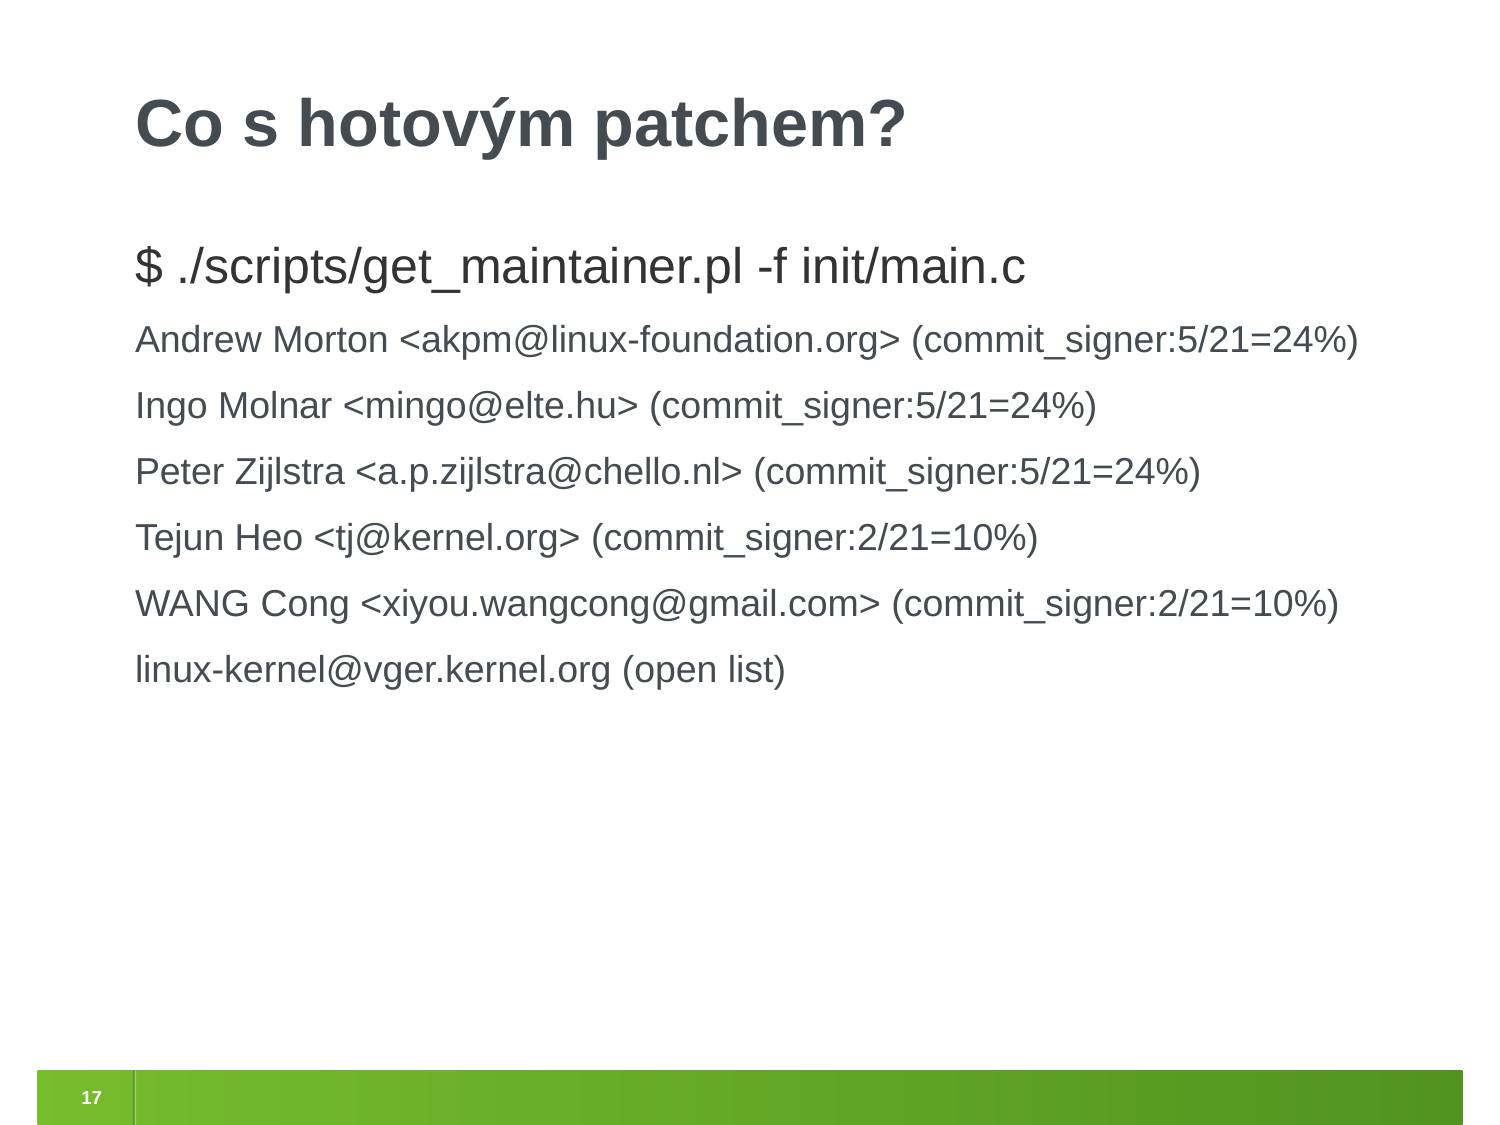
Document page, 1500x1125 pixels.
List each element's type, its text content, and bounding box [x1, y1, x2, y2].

list $ ./scripts/get_maintainer.pl -f init/main.c Andrew Morton <akpm@linux-foundation.org> (commit_signer:5/21=24%) Ingo Molnar <mingo@elte.hu> (commit_signer:5/21=24%) Peter Zijlstra <a.p.zijlstra@chello.nl> (commit_signer:5/21=24%) Tejun Heo <tj@kernel.org> (commit_signer:2/21=10%) WANG Cong <xiyou.wangcong@gmail.com> (commit_signer:2/21=10%) linux-kernel@vger.kernel.org (open list) [135, 238, 1372, 982]
title Co s hotovým patchem? [135, 41, 1372, 204]
